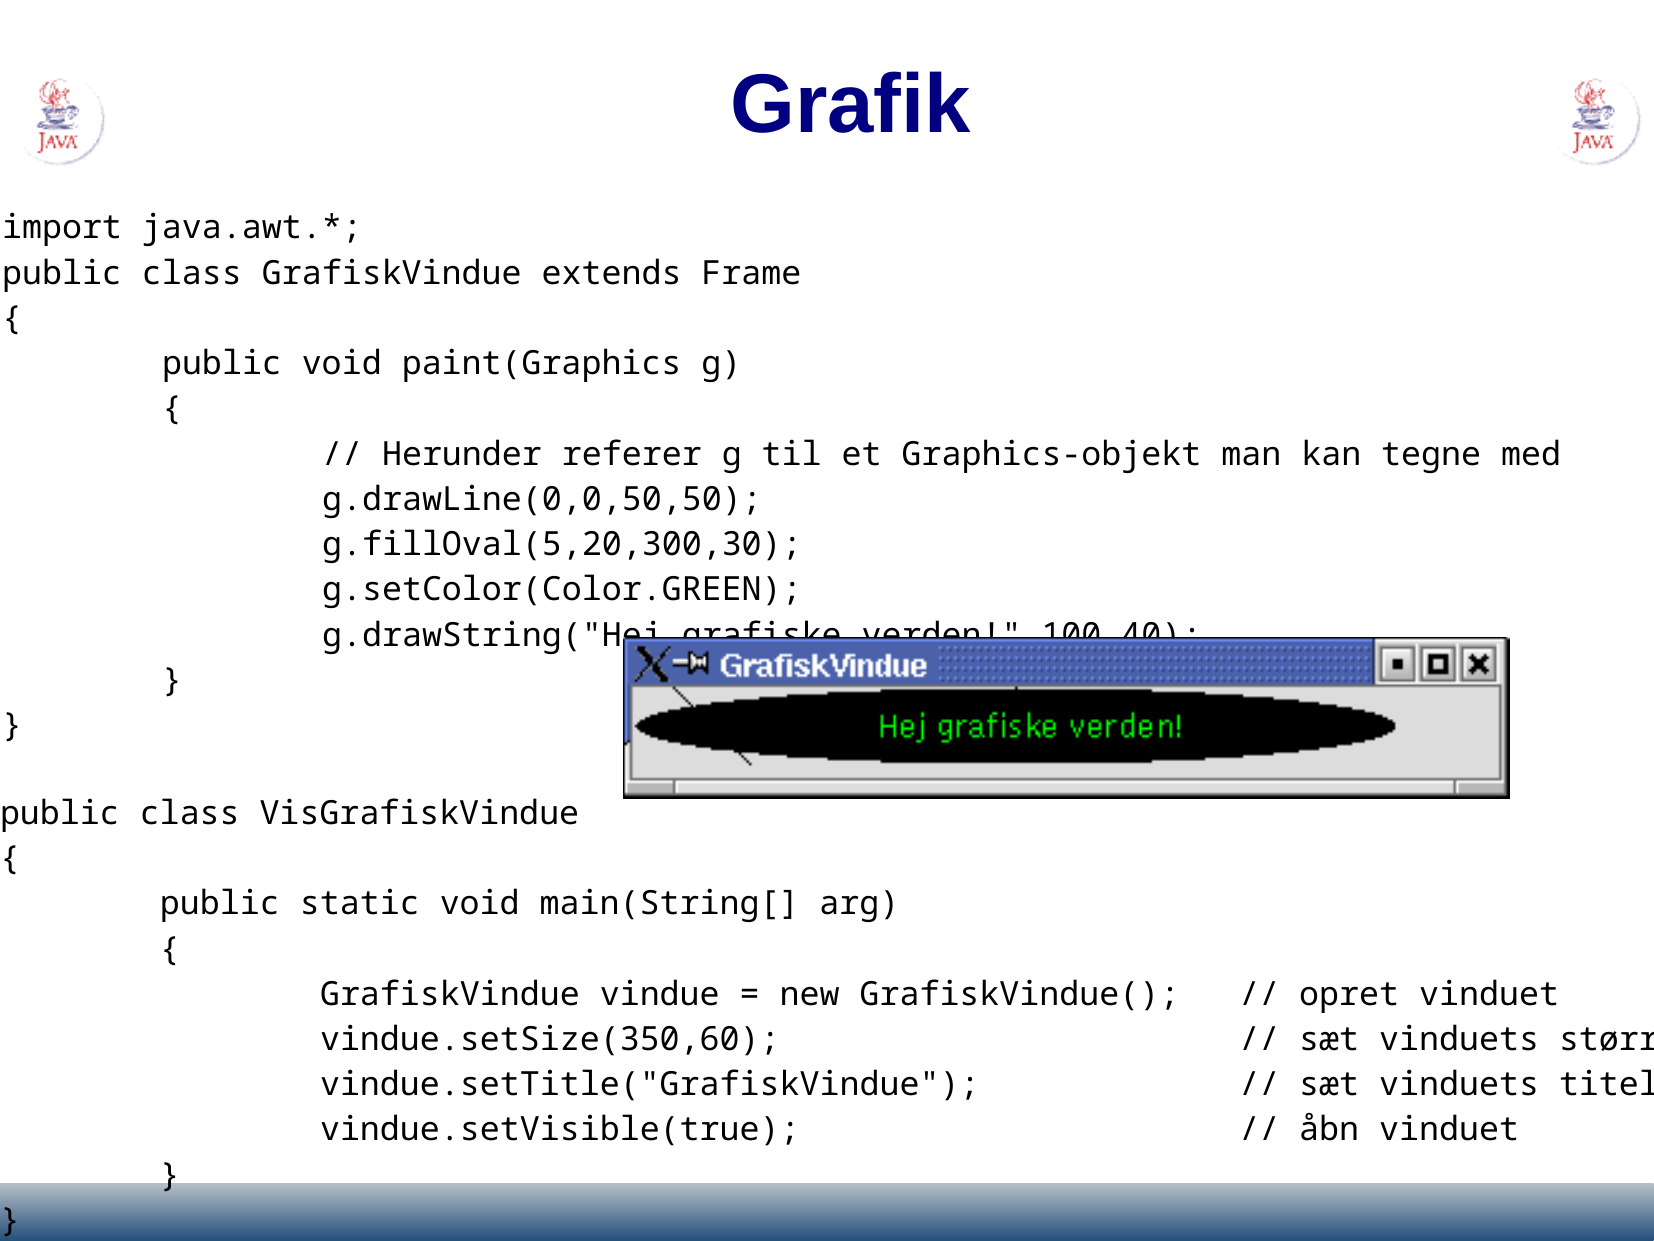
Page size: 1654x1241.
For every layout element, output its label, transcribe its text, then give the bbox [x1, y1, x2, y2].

text_box public class VisGrafiskVindue { public static void main(String[] arg) { GrafiskVindue vindue = new GrafiskVindue(); // opret vinduet vindue.setSize(350,60); // sæt vinduets størrelse vindue.setTitle("GrafiskVindue"); // sæt vinduets titel vindue.setVisible(true); // åbn vinduet } } [0, 788, 1654, 1174]
picture [1545, 71, 1645, 169]
text_box import java.awt.*; public class GrafiskVindue extends Frame { public void paint(Graphics g) { // Herunder referer g til et Graphics-objekt man kan tegne med g.drawLine(0,0,50,50); g.fillOval(5,20,300,30); g.setColor(Color.GREEN); g.drawString("Hej grafiske verden!",100,40); } } [2, 203, 1524, 666]
title Grafik [156, 0, 1534, 208]
picture [10, 71, 109, 169]
picture [623, 637, 1510, 799]
